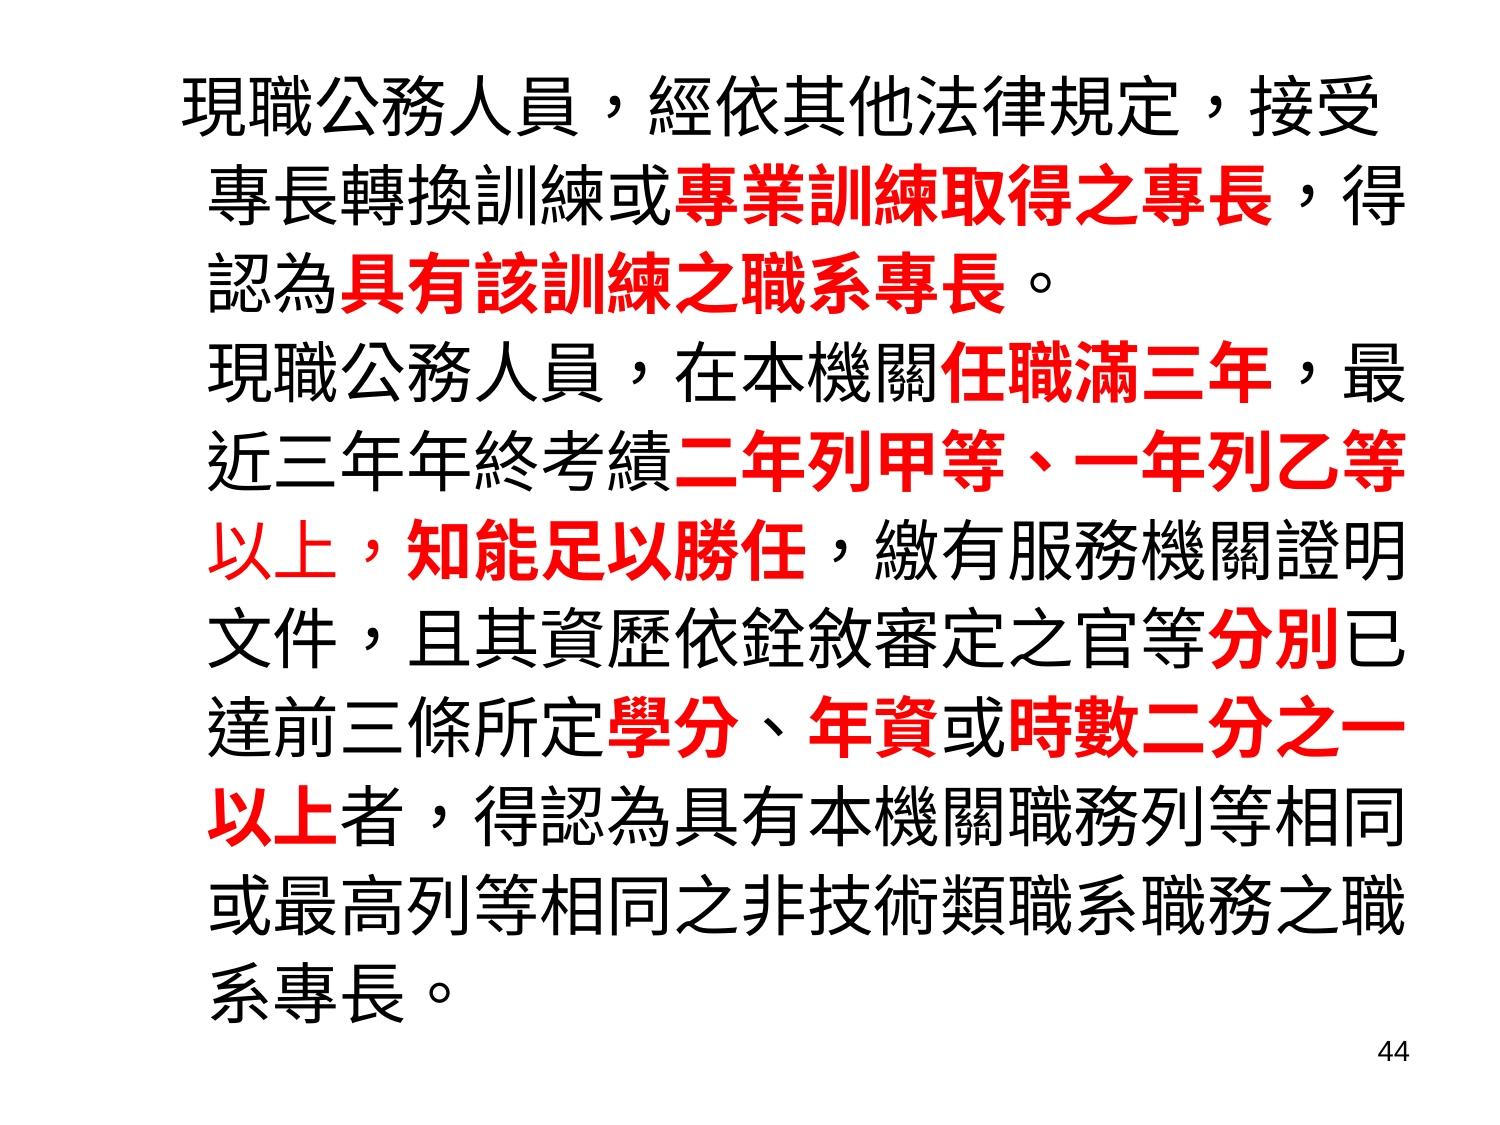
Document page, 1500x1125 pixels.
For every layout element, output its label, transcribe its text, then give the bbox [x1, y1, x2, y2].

list 現職公務人員，經依其他法律規定，接受 專長轉換訓練或專業訓練取得之專長，得 認為具有該訓練之職系專長。 現職公務人員，在本機關任職滿三年，最 近三年年終考績二年列甲等、一年列乙等 以上，知能足以勝任，繳有服務機關證明 文件，且其資歷依銓敘審定之官等分別已 達前三條所定學分、年資或時數二分之一 以上者，得認為具有本機關職務列等相同 或最高列等相同之非技術類職系職務之職 系專長。 [75, 66, 1426, 1047]
